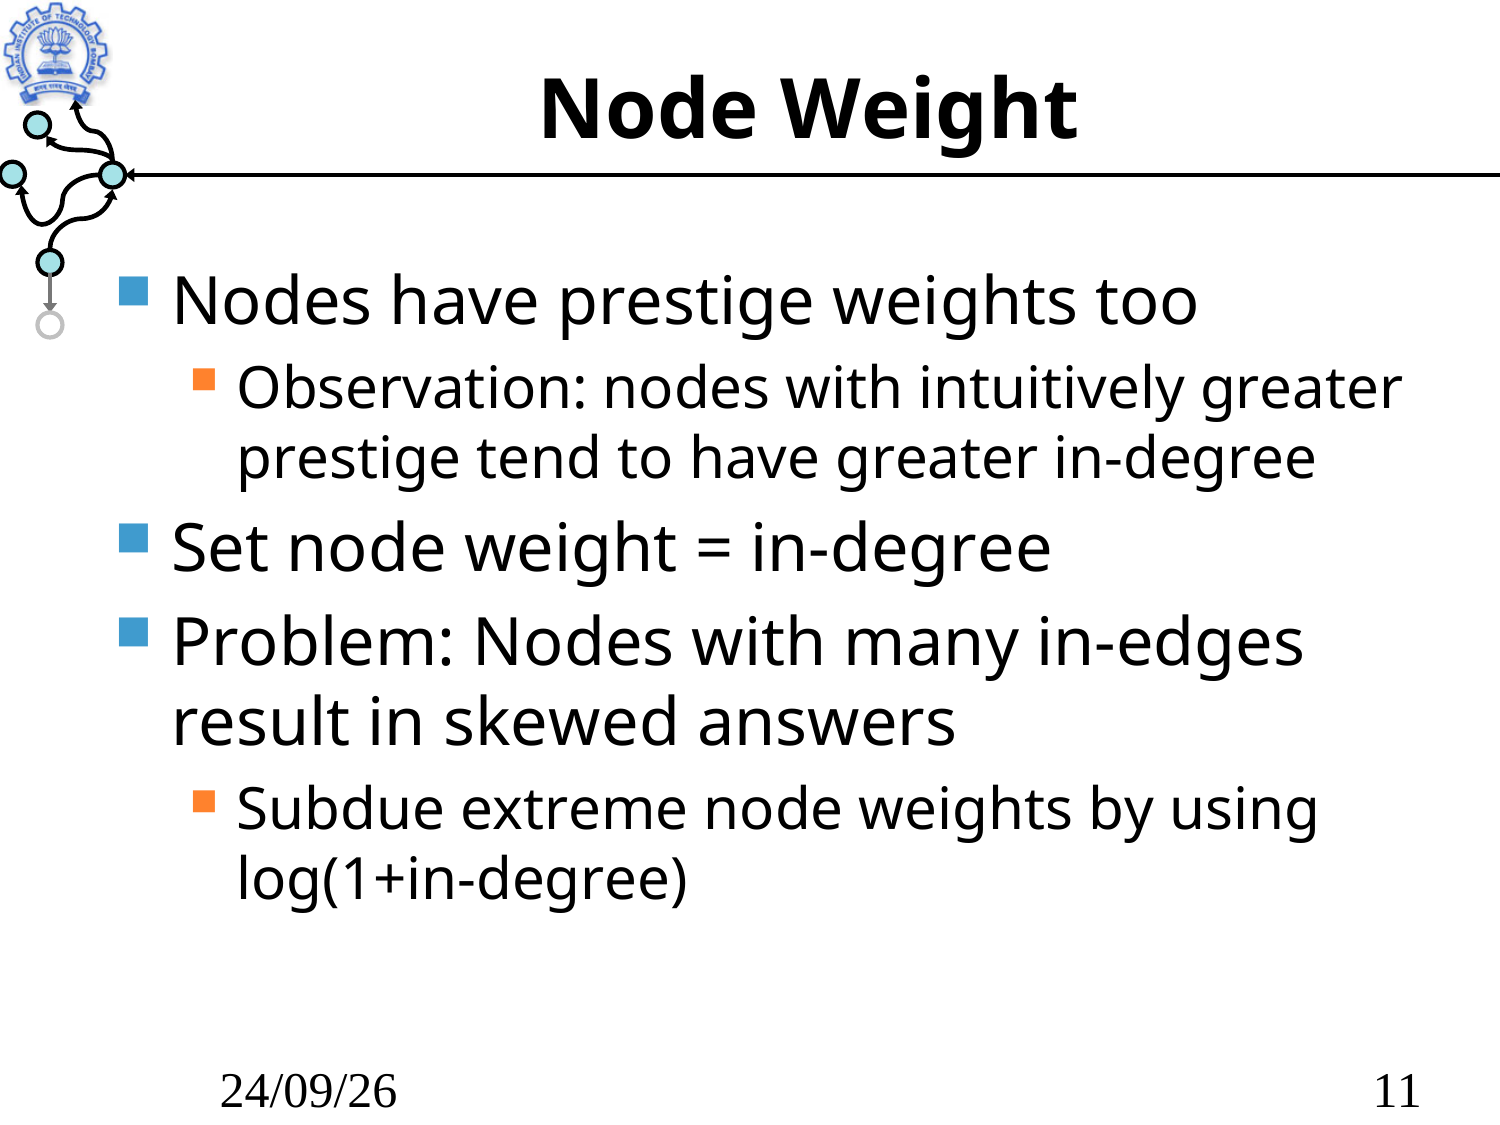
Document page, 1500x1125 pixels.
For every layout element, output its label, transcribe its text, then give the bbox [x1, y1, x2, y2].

list Nodes have prestige weights too Observation: nodes with intuitively greater prestige tend to have greater in-degree Set node weight = in-degree Problem: Nodes with many in-edges result in skewed answers Subdue extreme node weights by using log(1+in-degree) [99, 249, 1476, 1050]
title Node Weight [167, 24, 1450, 163]
picture [0, 0, 113, 106]
